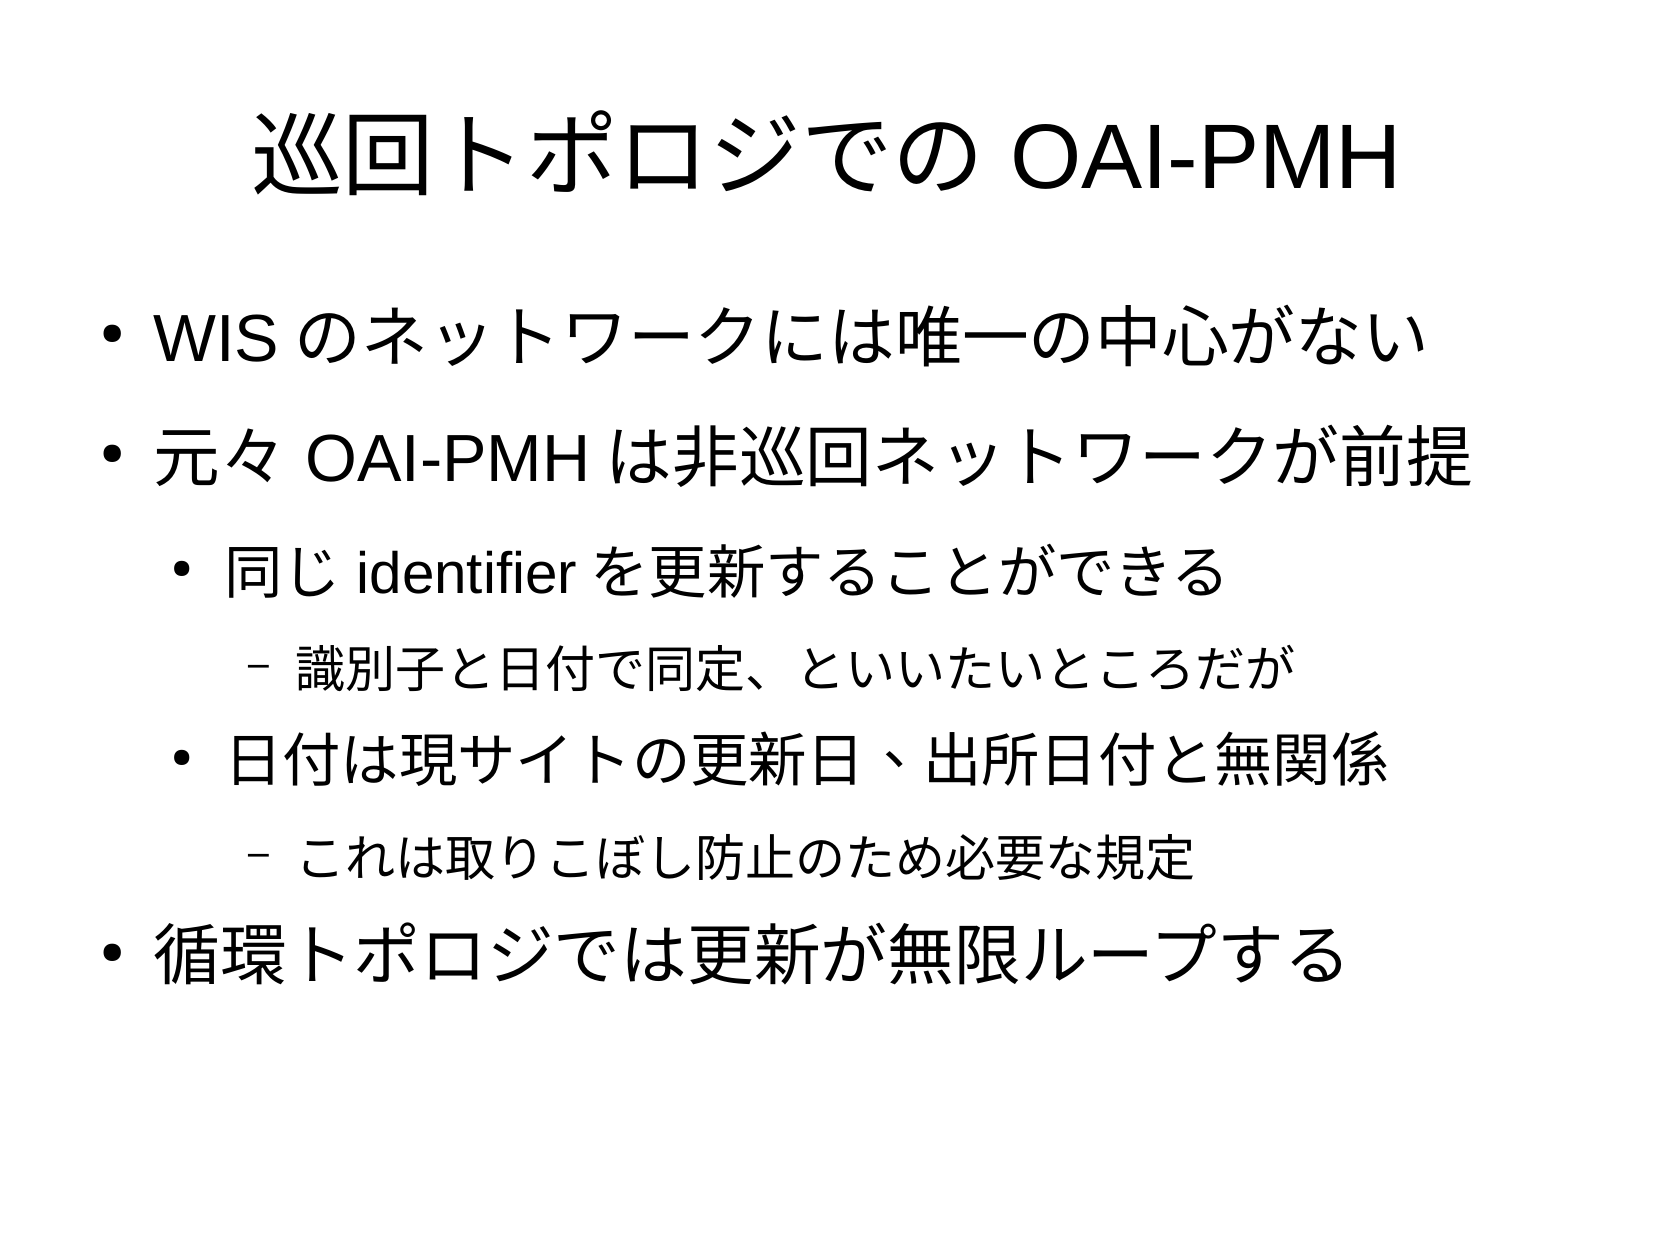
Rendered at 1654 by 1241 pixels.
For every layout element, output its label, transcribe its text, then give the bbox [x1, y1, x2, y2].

title 巡回トポロジでのOAI-PMH [82, 49, 1571, 257]
list WISのネットワークには唯一の中心がない 元々OAI-PMHは非巡回ネットワークが前提 同じidentifierを更新することができる 識別子と日付で同定、といいたいところだが 日付は現サイトの更新日、出所日付と無関係 これは取りこぼし防止のため必要な規定 循環トポロジでは更新が無限ループする [82, 290, 1571, 1098]
